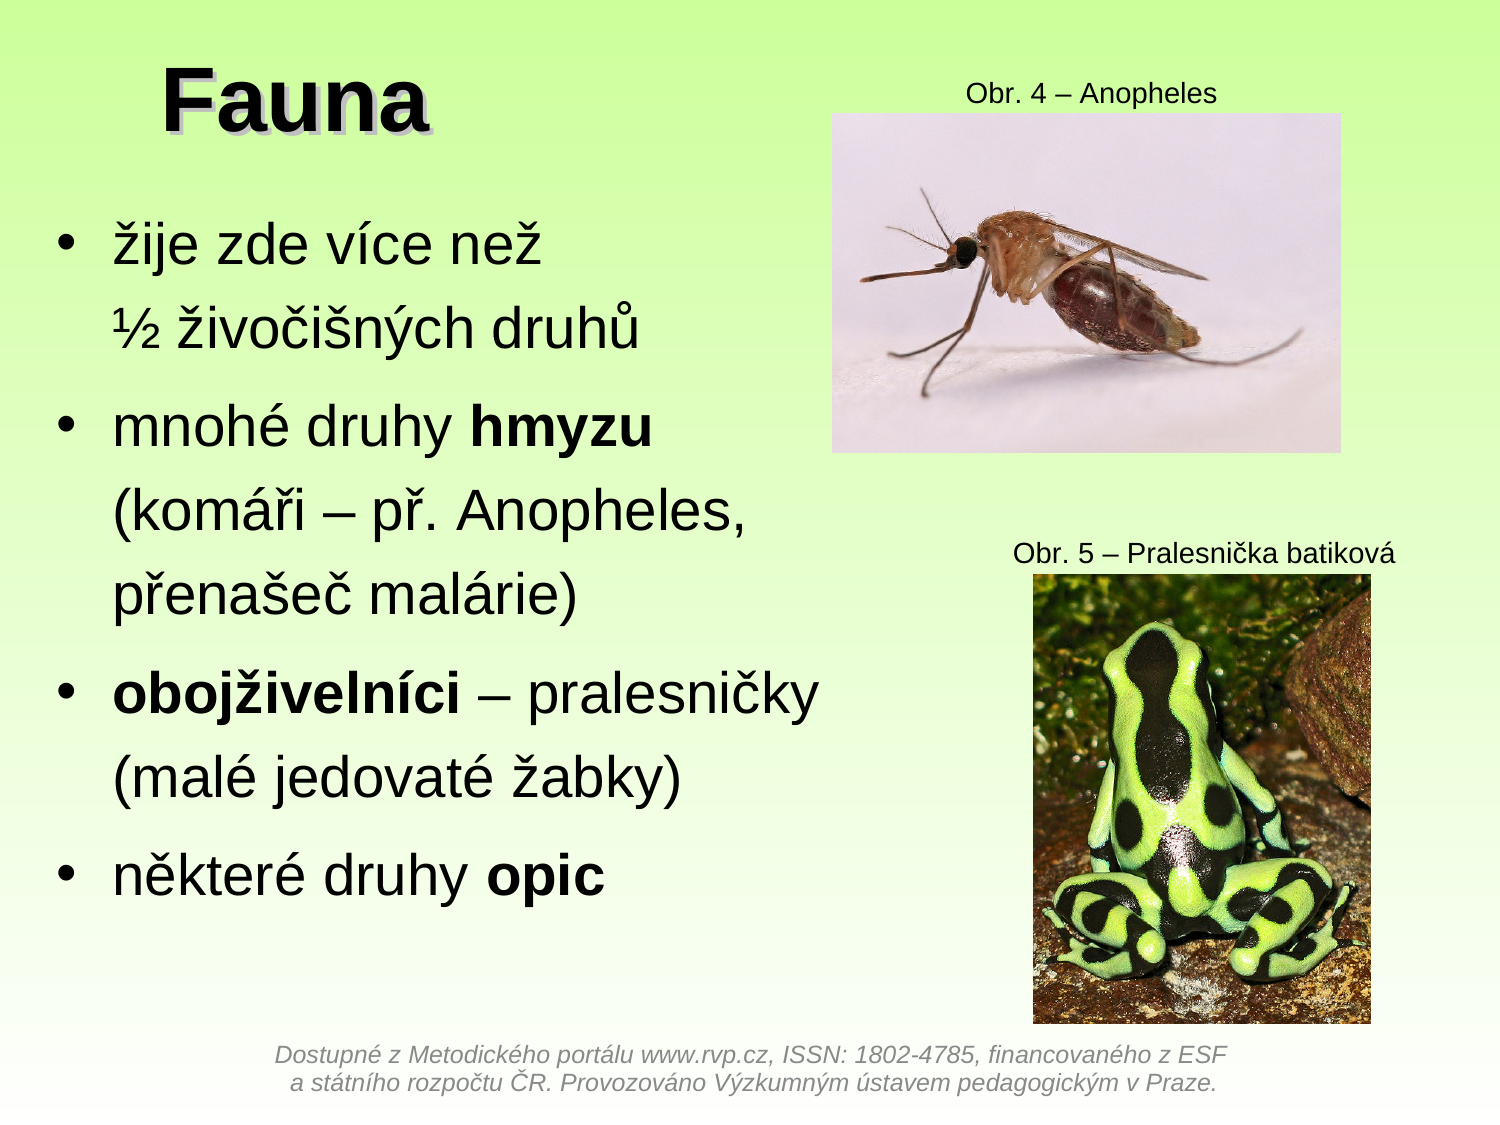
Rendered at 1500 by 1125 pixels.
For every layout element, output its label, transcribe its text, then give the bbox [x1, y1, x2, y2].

list žije zde více než ½ živočišných druhů mnohé druhy hmyzu (komáři – př. Anopheles, přenašeč malárie) obojživelníci – pralesničky (malé jedovaté žabky) některé druhy opic [41, 184, 857, 941]
text_box Obr. 4 – Anopheles [950, 66, 1235, 117]
title Fauna [29, 19, 561, 171]
picture [1033, 578, 1371, 1024]
text_box Dostupné z Metodického portálu www.rvp.cz, ISSN: 1802-4785, financovaného z ESF a státního rozpočtu ČR. Provozováno Výzkumným ústavem pedagogickým v Praze. [230, 1034, 1281, 1106]
text_box Obr. 5 – Pralesnička batiková [998, 527, 1412, 578]
picture [832, 113, 1341, 453]
